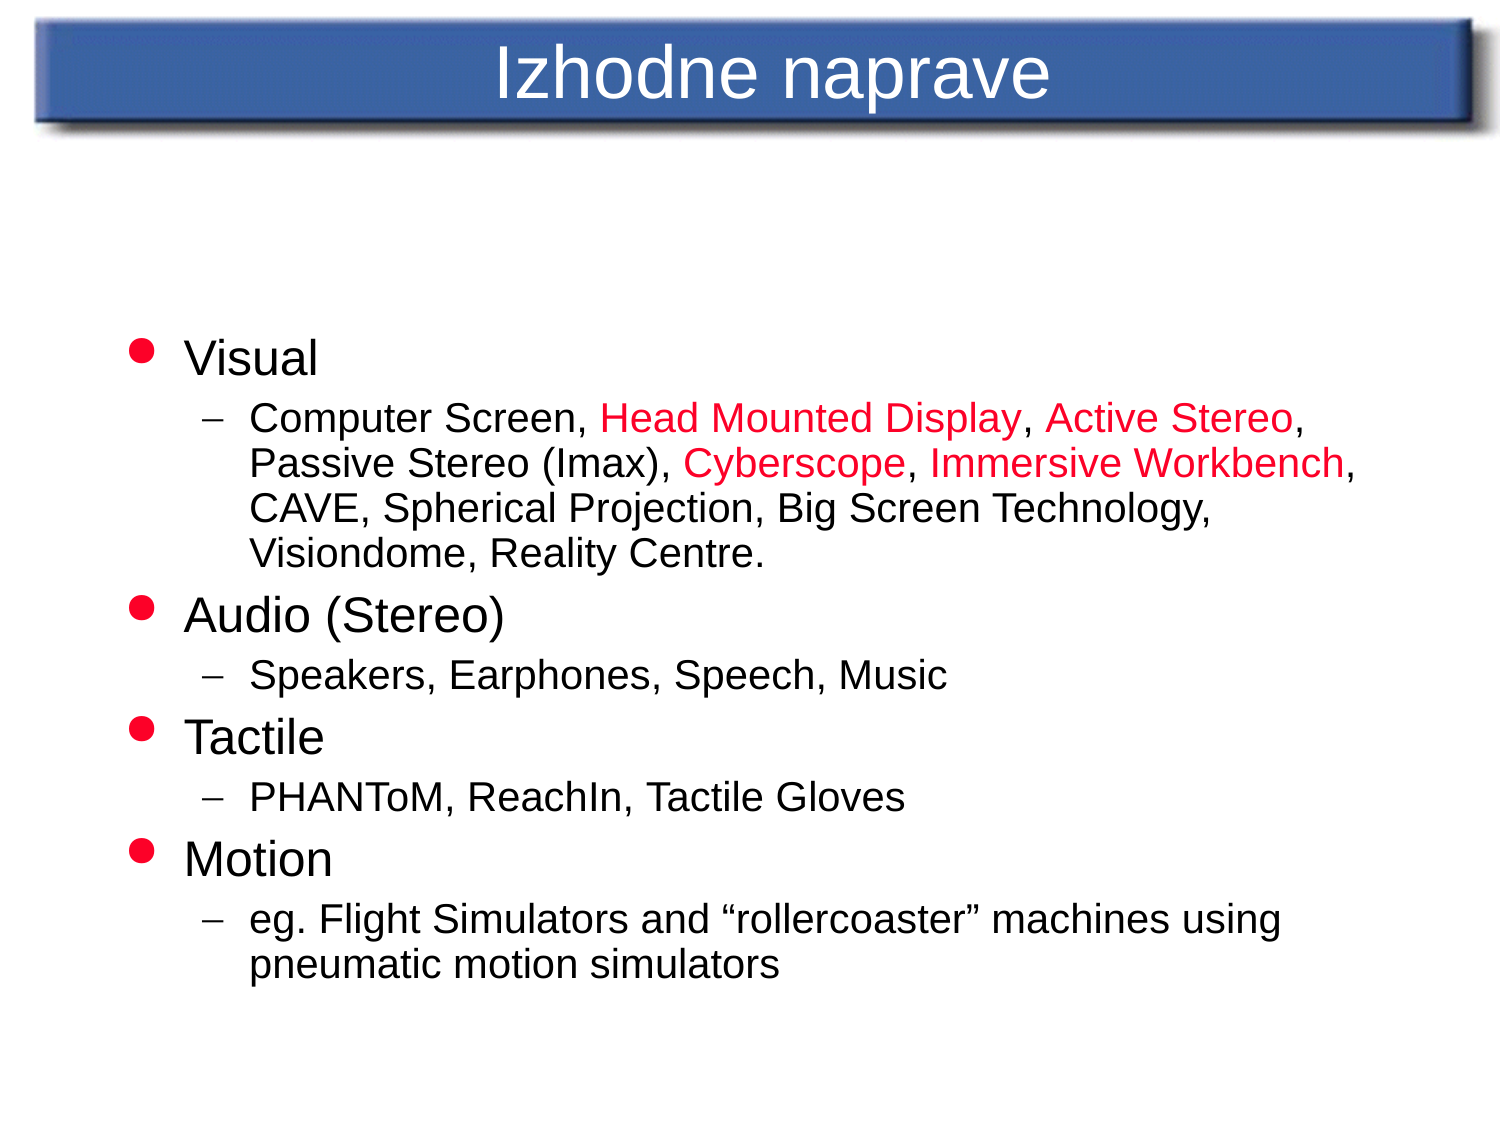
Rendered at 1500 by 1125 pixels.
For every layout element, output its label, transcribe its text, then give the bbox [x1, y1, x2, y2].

title Izhodne naprave [135, 15, 1411, 121]
list Visual Computer Screen, Head Mounted Display, Active Stereo, Passive Stereo (Imax), Cyberscope, Immersive Workbench, CAVE, Spherical Projection, Big Screen Technology, Visiondome, Reality Centre. Audio (Stereo) Speakers, Earphones, Speech, Music Tactile PHANToM, ReachIn, Tactile Gloves Motion eg. Flight Simulators and “rollercoaster” machines using pneumatic motion simulators [112, 324, 1388, 1001]
picture [33, 15, 1500, 142]
